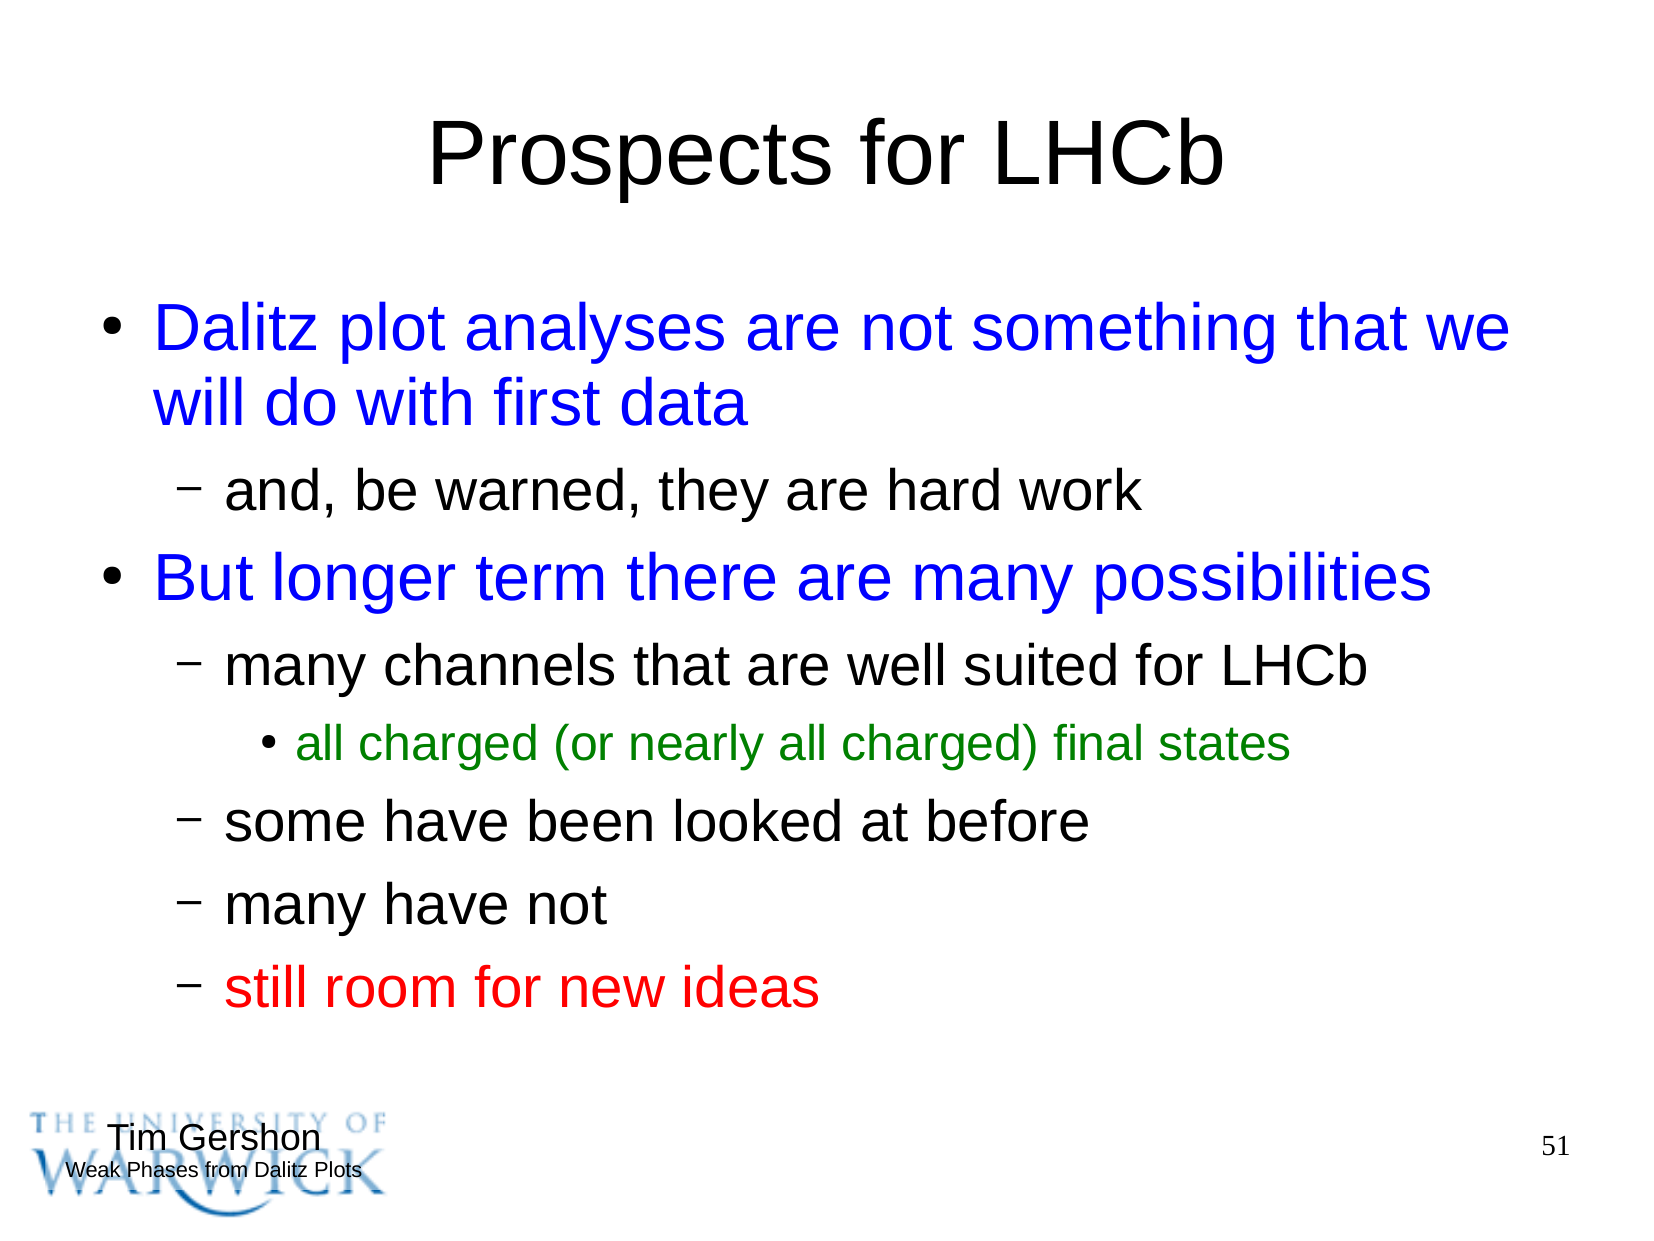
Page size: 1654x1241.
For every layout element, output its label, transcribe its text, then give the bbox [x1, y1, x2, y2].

list Dalitz plot analyses are not something that we will do with first data and, be warned, they are hard work But longer term there are many possibilities many channels that are well suited for LHCb all charged (or nearly all charged) final states some have been looked at before many have not still room for new ideas [82, 290, 1571, 1094]
picture [19, 1106, 406, 1232]
title Prospects for LHCb [82, 56, 1571, 250]
text_box Tim Gershon Weak Phases from Dalitz Plots [45, 1108, 383, 1190]
